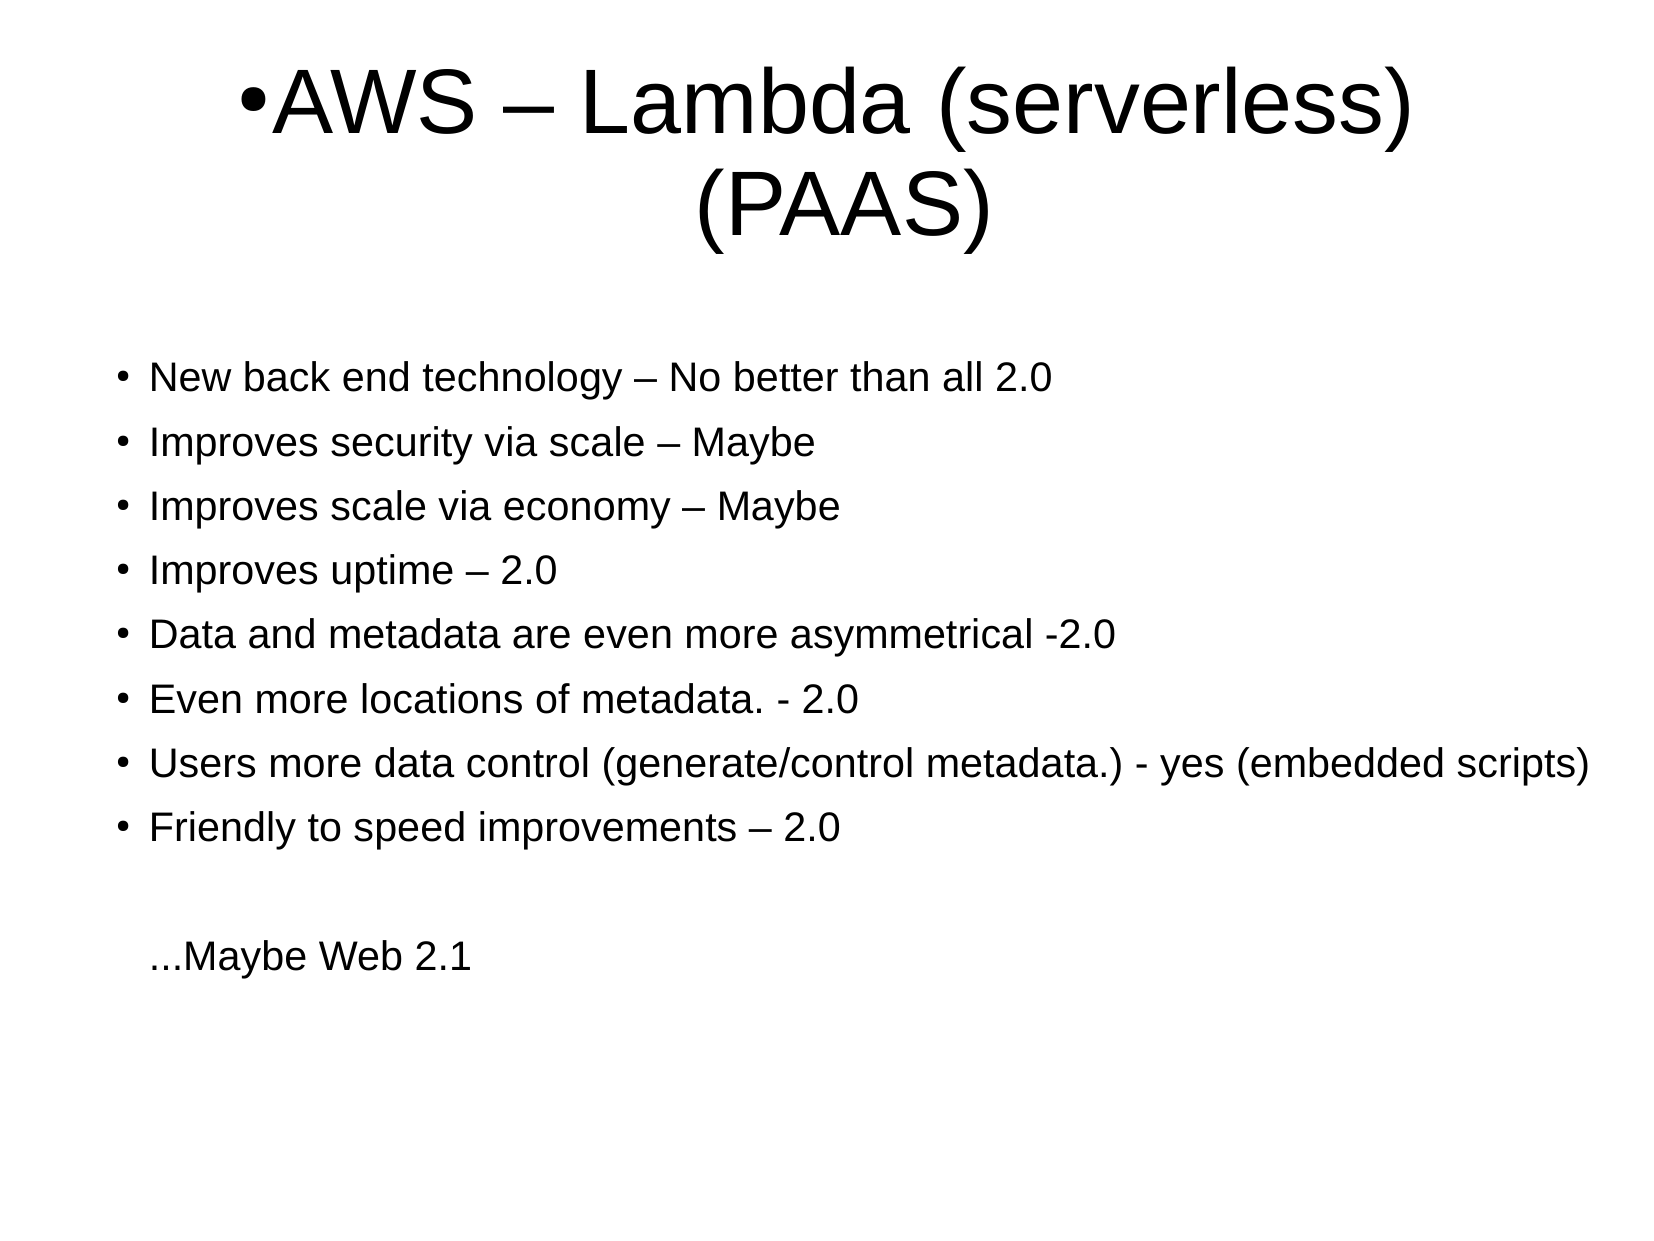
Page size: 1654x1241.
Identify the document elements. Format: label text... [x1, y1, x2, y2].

list New back end technology – No better than all 2.0 Improves security via scale – Maybe Improves scale via economy – Maybe Improves uptime – 2.0 Data and metadata are even more asymmetrical -2.0 Even more locations of metadata. - 2.0 Users more data control (generate/control metadata.) - yes (embedded scripts) Friendly to speed improvements – 2.0 ...Maybe Web 2.1 [105, 290, 1594, 1010]
title AWS – Lambda (serverless) (PAAS) [82, 49, 1571, 257]
